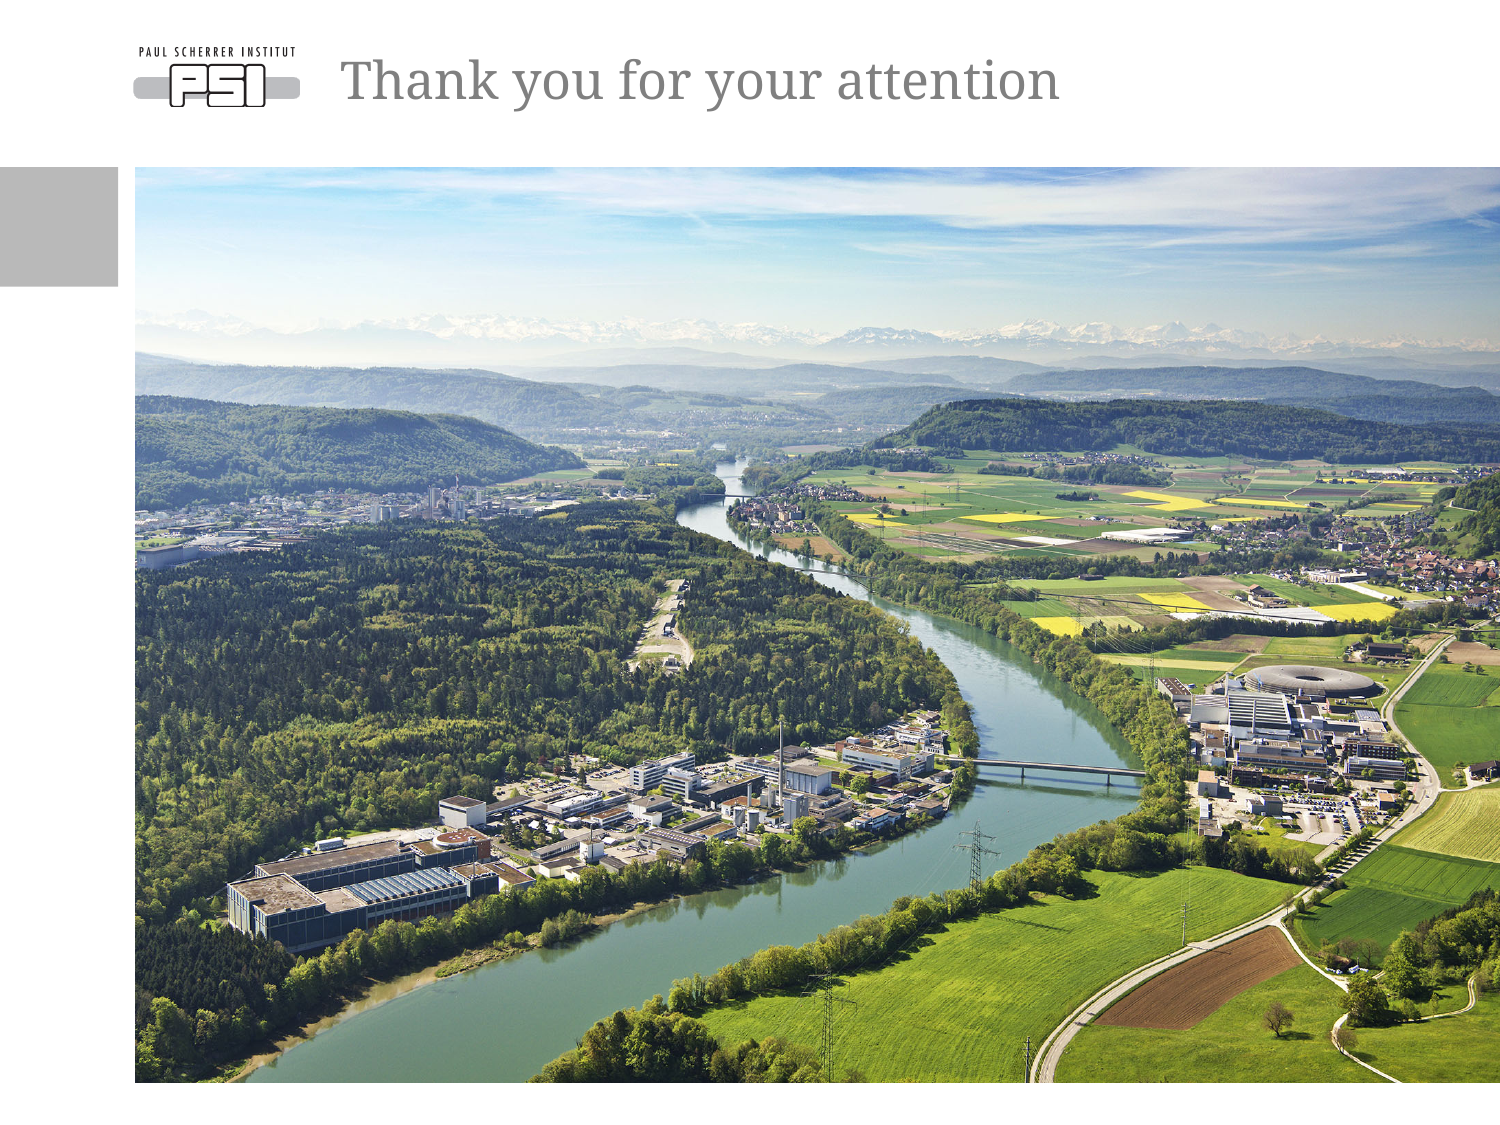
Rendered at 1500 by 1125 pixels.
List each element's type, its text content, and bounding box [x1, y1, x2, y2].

picture [135, 167, 1500, 1083]
title Thank you for your attention [340, 47, 1442, 132]
